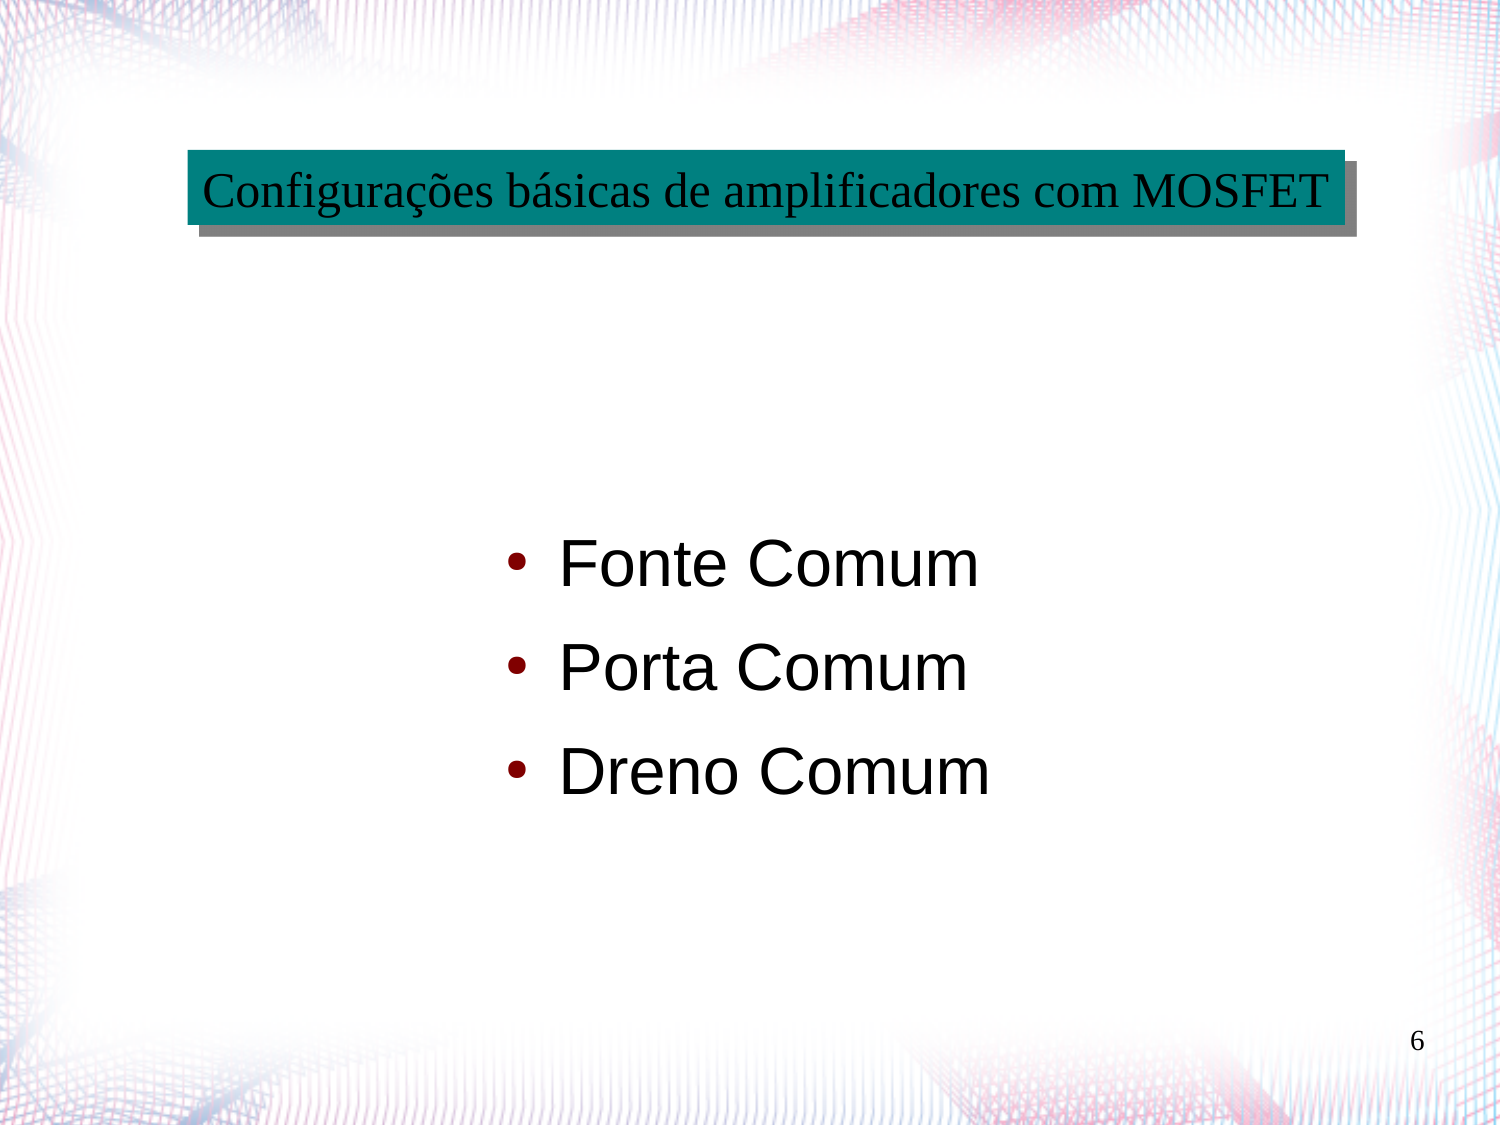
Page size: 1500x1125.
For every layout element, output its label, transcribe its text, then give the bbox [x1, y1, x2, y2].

list Fonte Comum Porta Comum Dreno Comum [487, 525, 1051, 826]
picture [0, 0, 1500, 1125]
text_box Configurações básicas de amplificadores com MOSFET [187, 149, 1344, 225]
